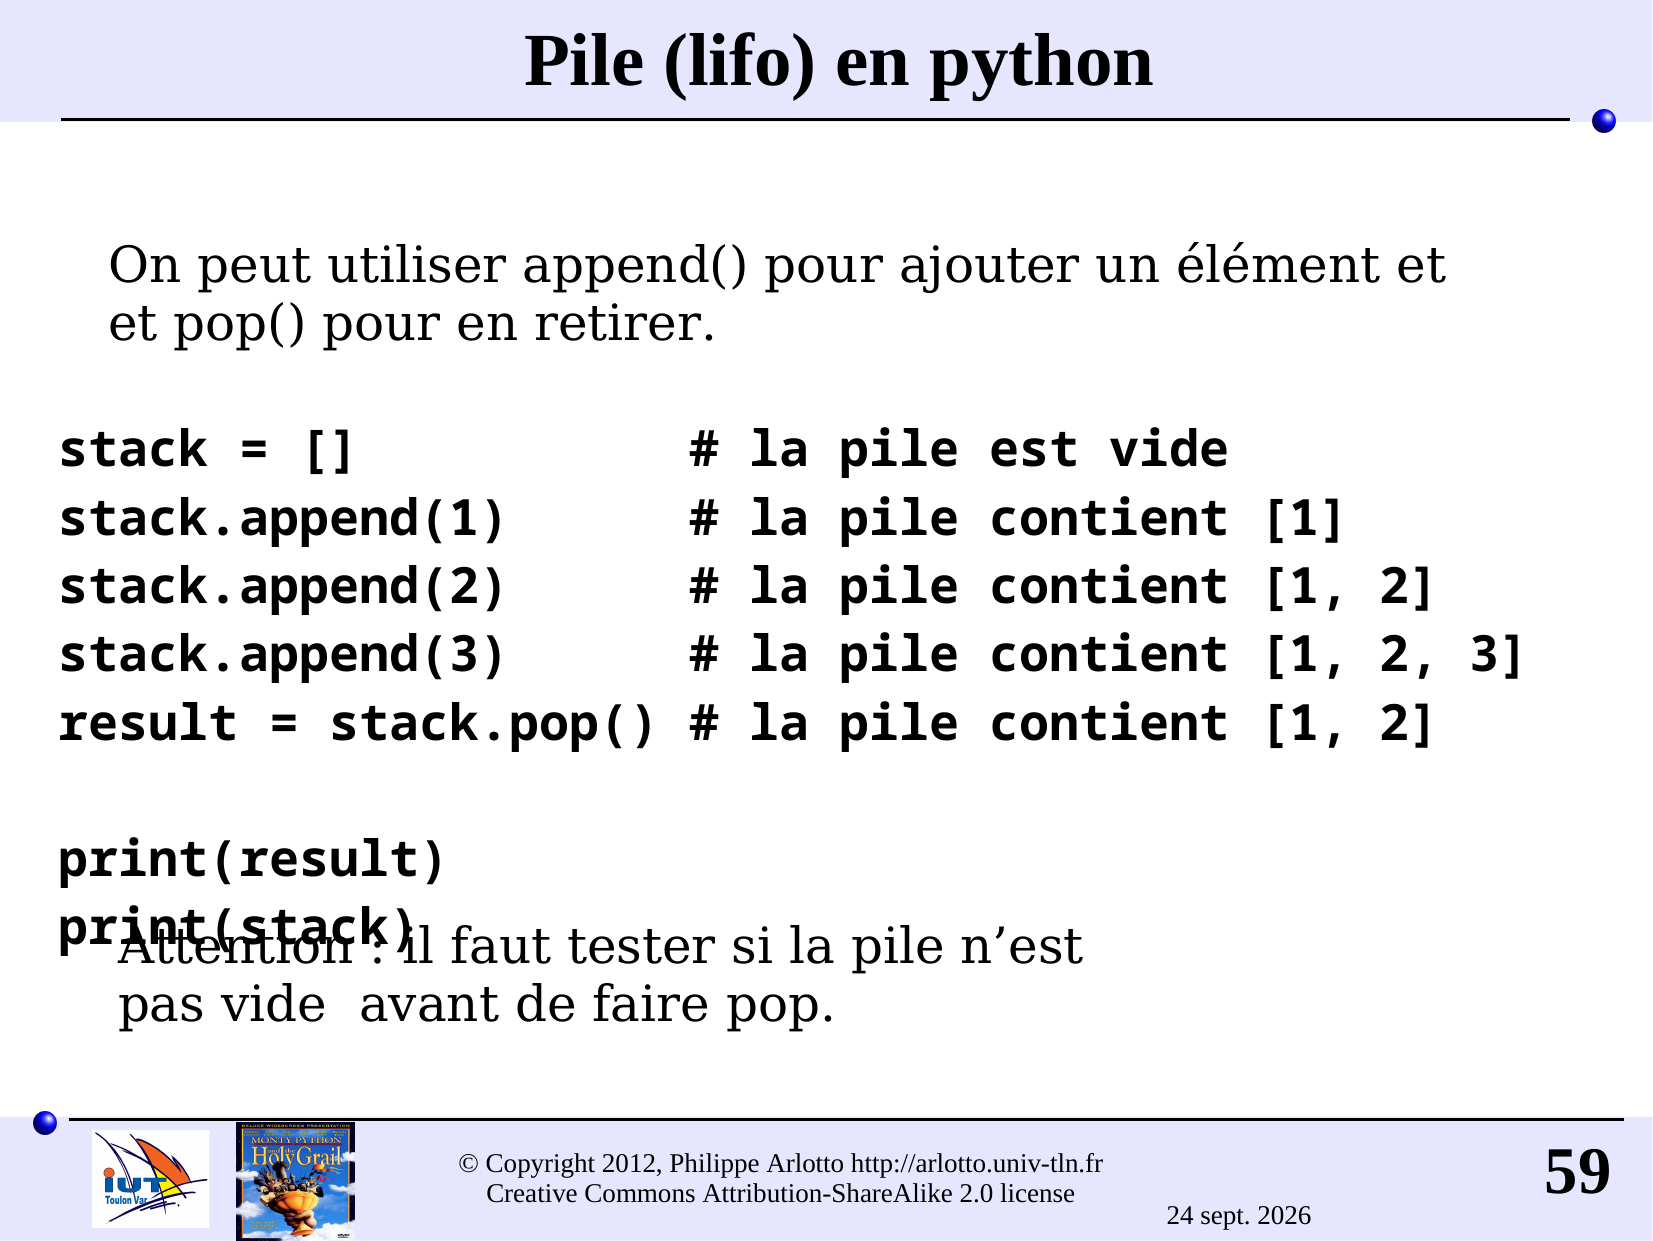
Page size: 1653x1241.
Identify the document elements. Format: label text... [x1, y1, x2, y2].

text_box On peut utiliser append() pour ajouter un élément et et pop() pour en retirer. [108, 236, 1447, 353]
picture [236, 1122, 355, 1241]
text_box stack = [] # la pile est vide stack.append(1) # la pile contient [1] stack.append(2) # la pile contient [1, 2] stack.append(3) # la pile contient [1, 2, 3] result = stack.pop() # la pile contient [1, 2] print(result) print(stack) [59, 413, 1565, 888]
title Pile (lifo) en python [95, 14, 1585, 107]
text_box Attention : il faut tester si la pile n’est pas vide avant de faire pop. [118, 916, 1182, 1034]
